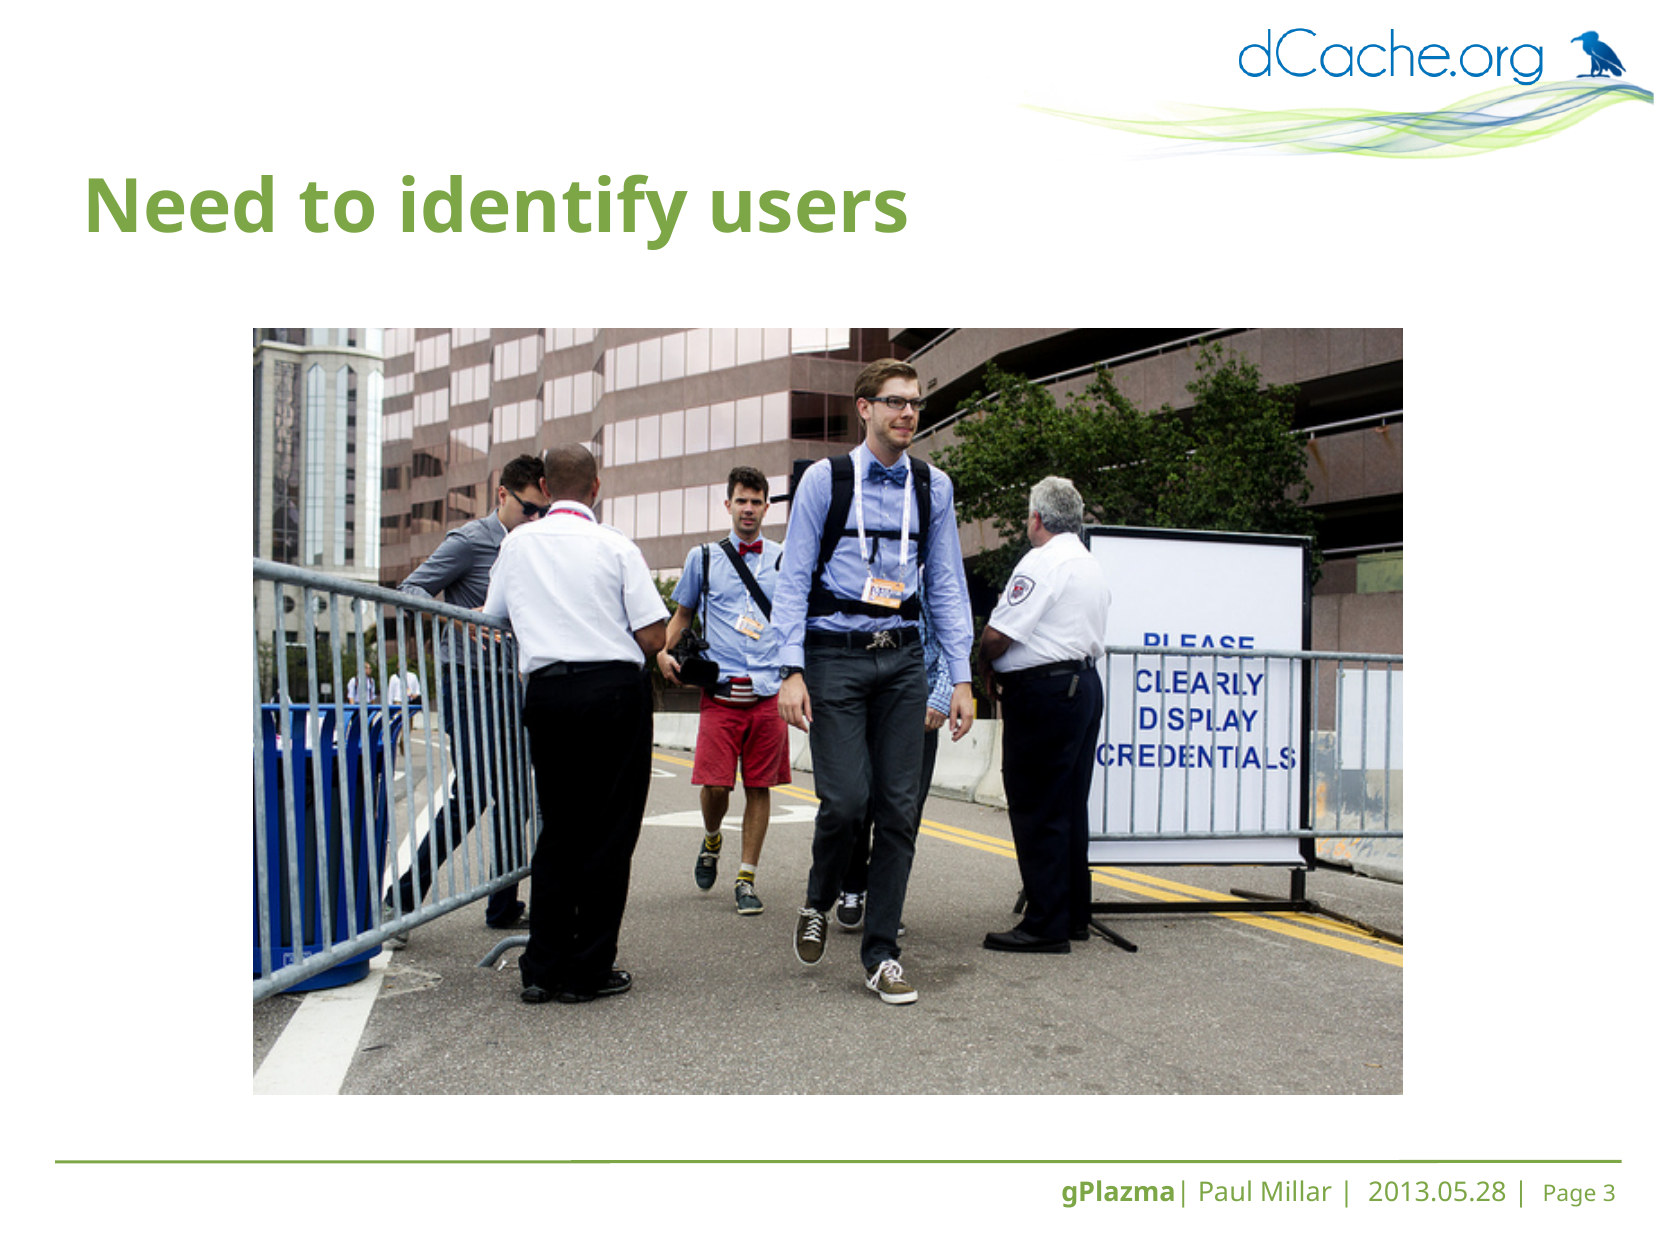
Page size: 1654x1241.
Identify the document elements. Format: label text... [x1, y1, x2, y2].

title Need to identify users [82, 155, 1605, 252]
picture [253, 328, 1403, 1095]
picture [956, 16, 1654, 169]
